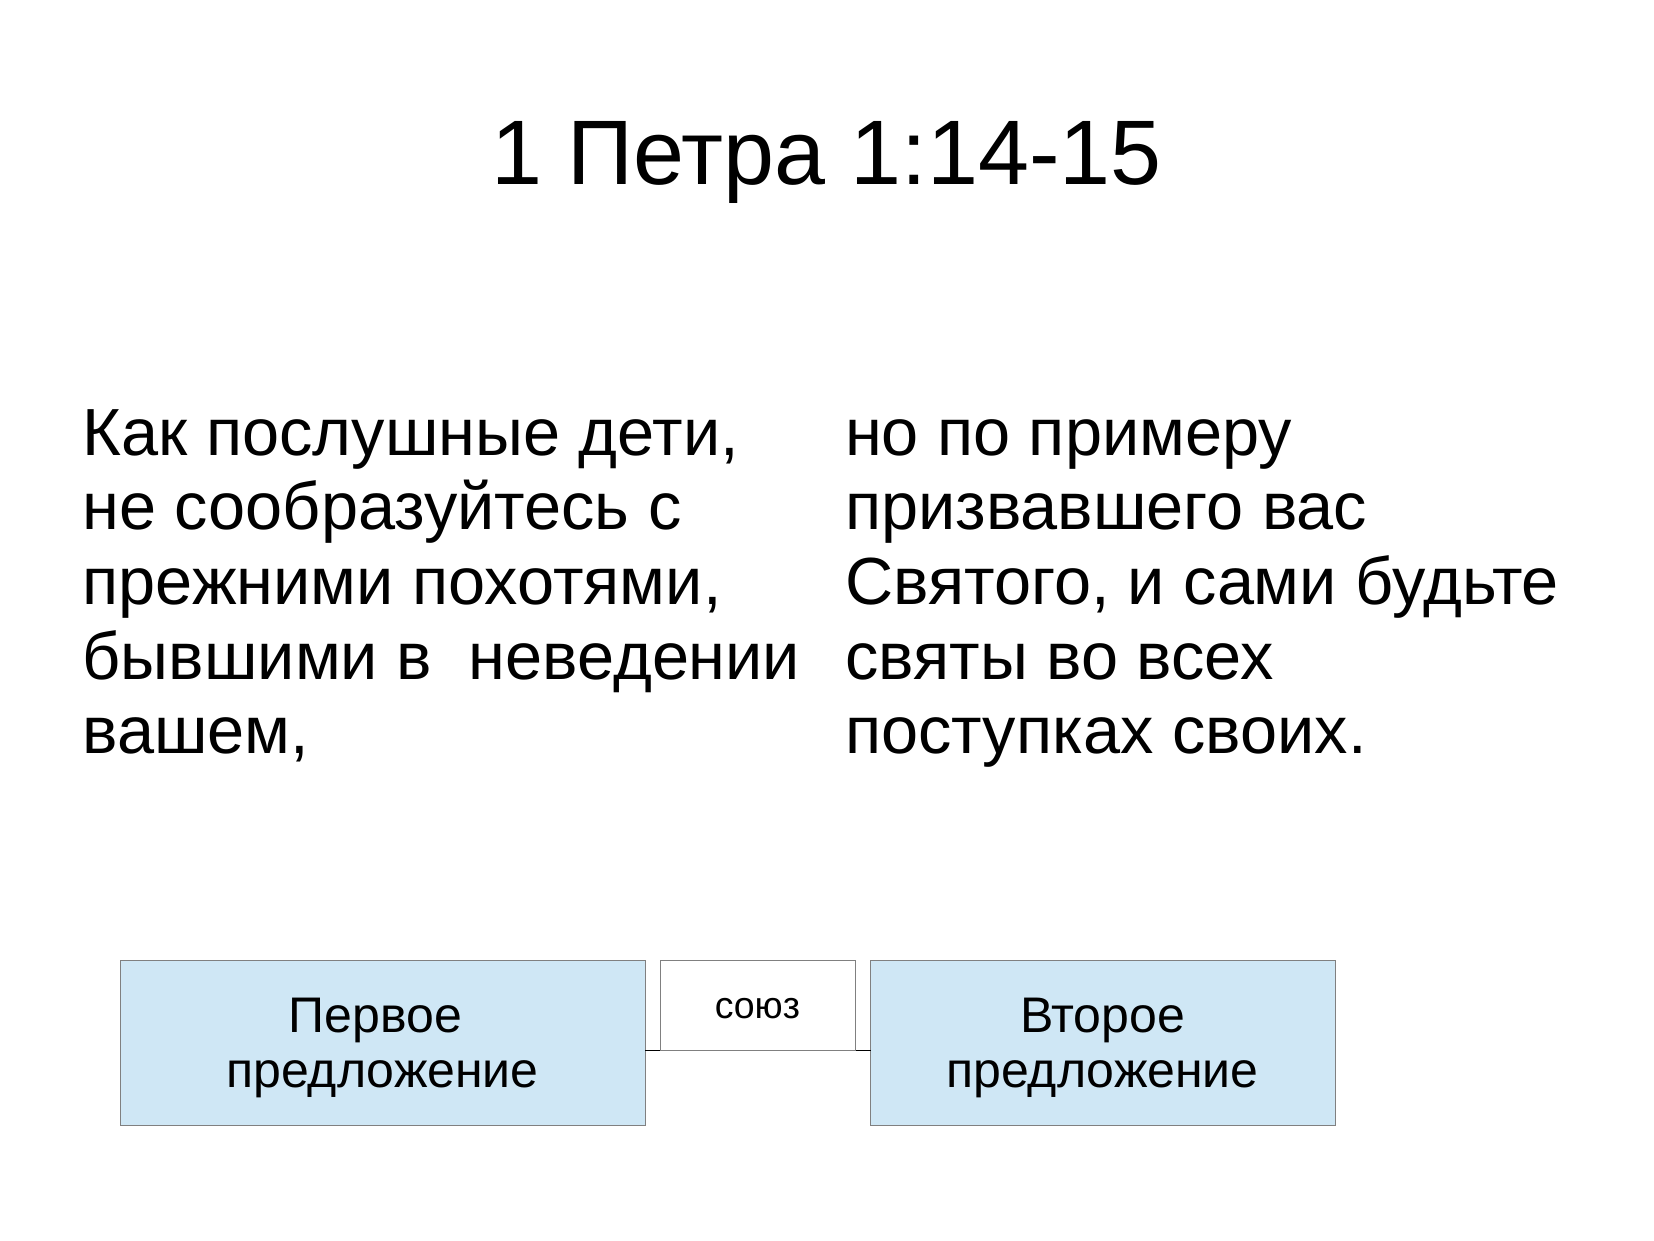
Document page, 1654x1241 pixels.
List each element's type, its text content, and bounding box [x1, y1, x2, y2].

text_box Первое предложение [120, 960, 646, 1126]
text_box союз [660, 960, 856, 1051]
list Как послушные дети, не сообразуйтесь с прежними похотями, бывшими в неведении вашем, [82, 290, 809, 873]
text_box Второе предложениe [870, 960, 1336, 1126]
list но по примеру призвавшего вас Святого, и сами будьте святы во всех поступках своих. [845, 290, 1572, 826]
title 1 Петра 1:14-15 [82, 49, 1571, 257]
